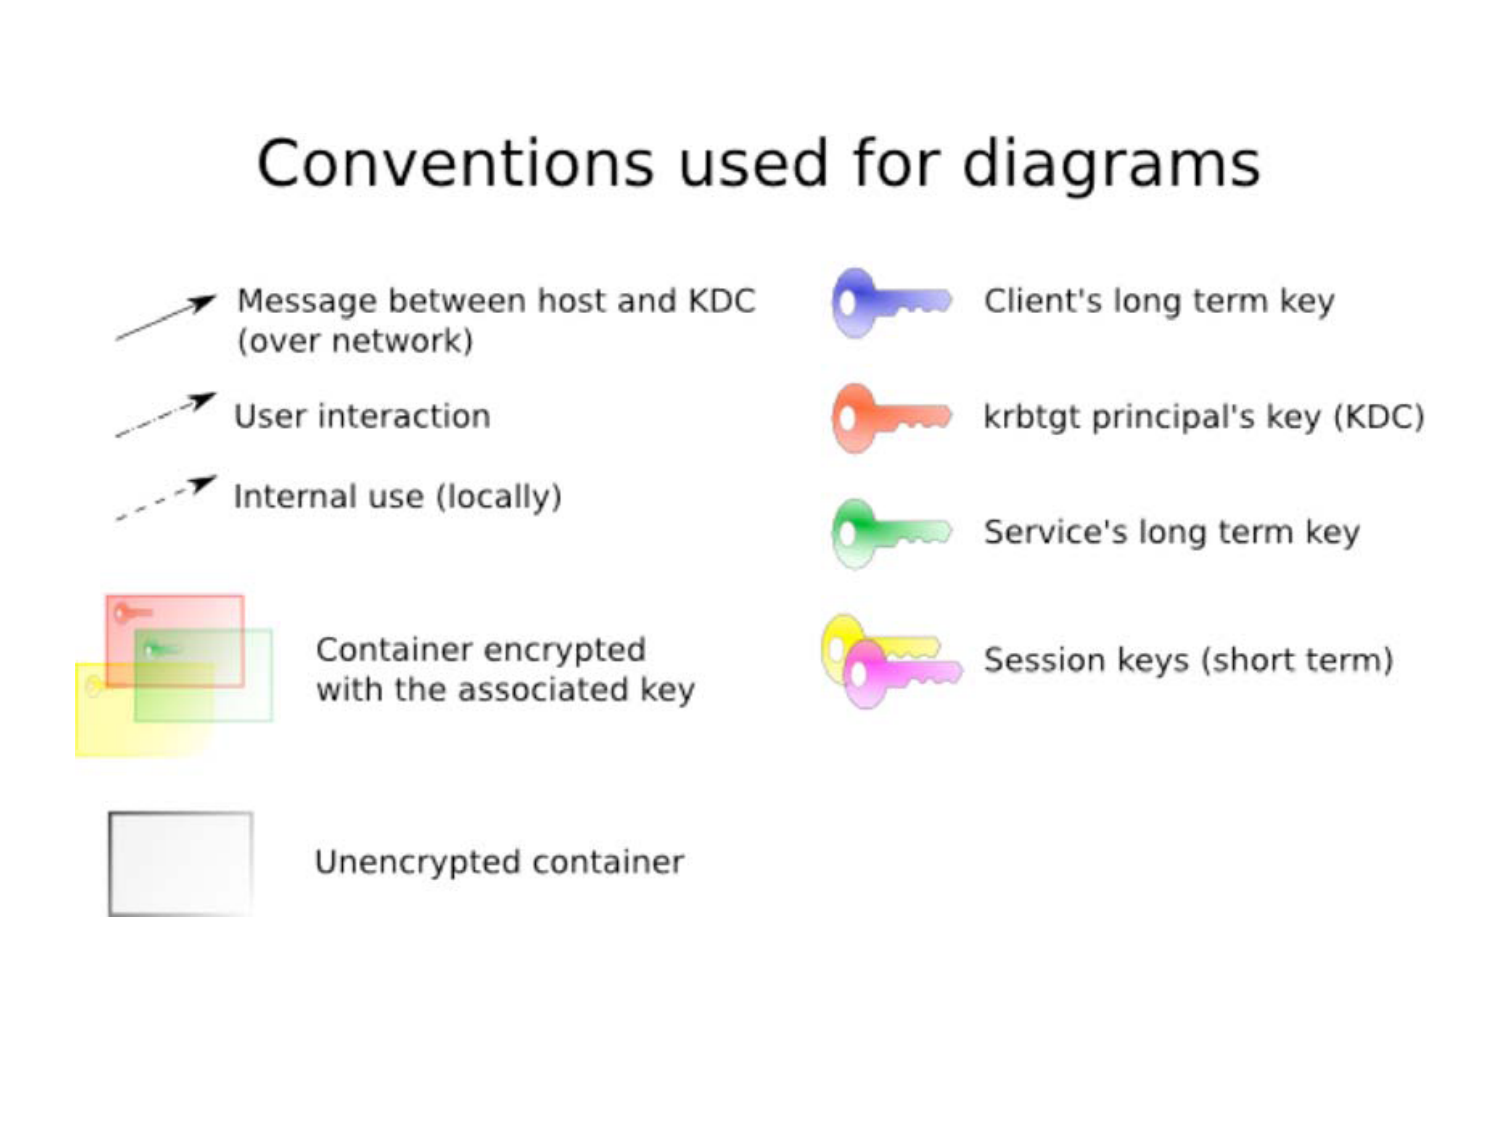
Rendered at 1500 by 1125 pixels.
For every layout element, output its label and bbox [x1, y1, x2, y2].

picture [75, 133, 1426, 917]
